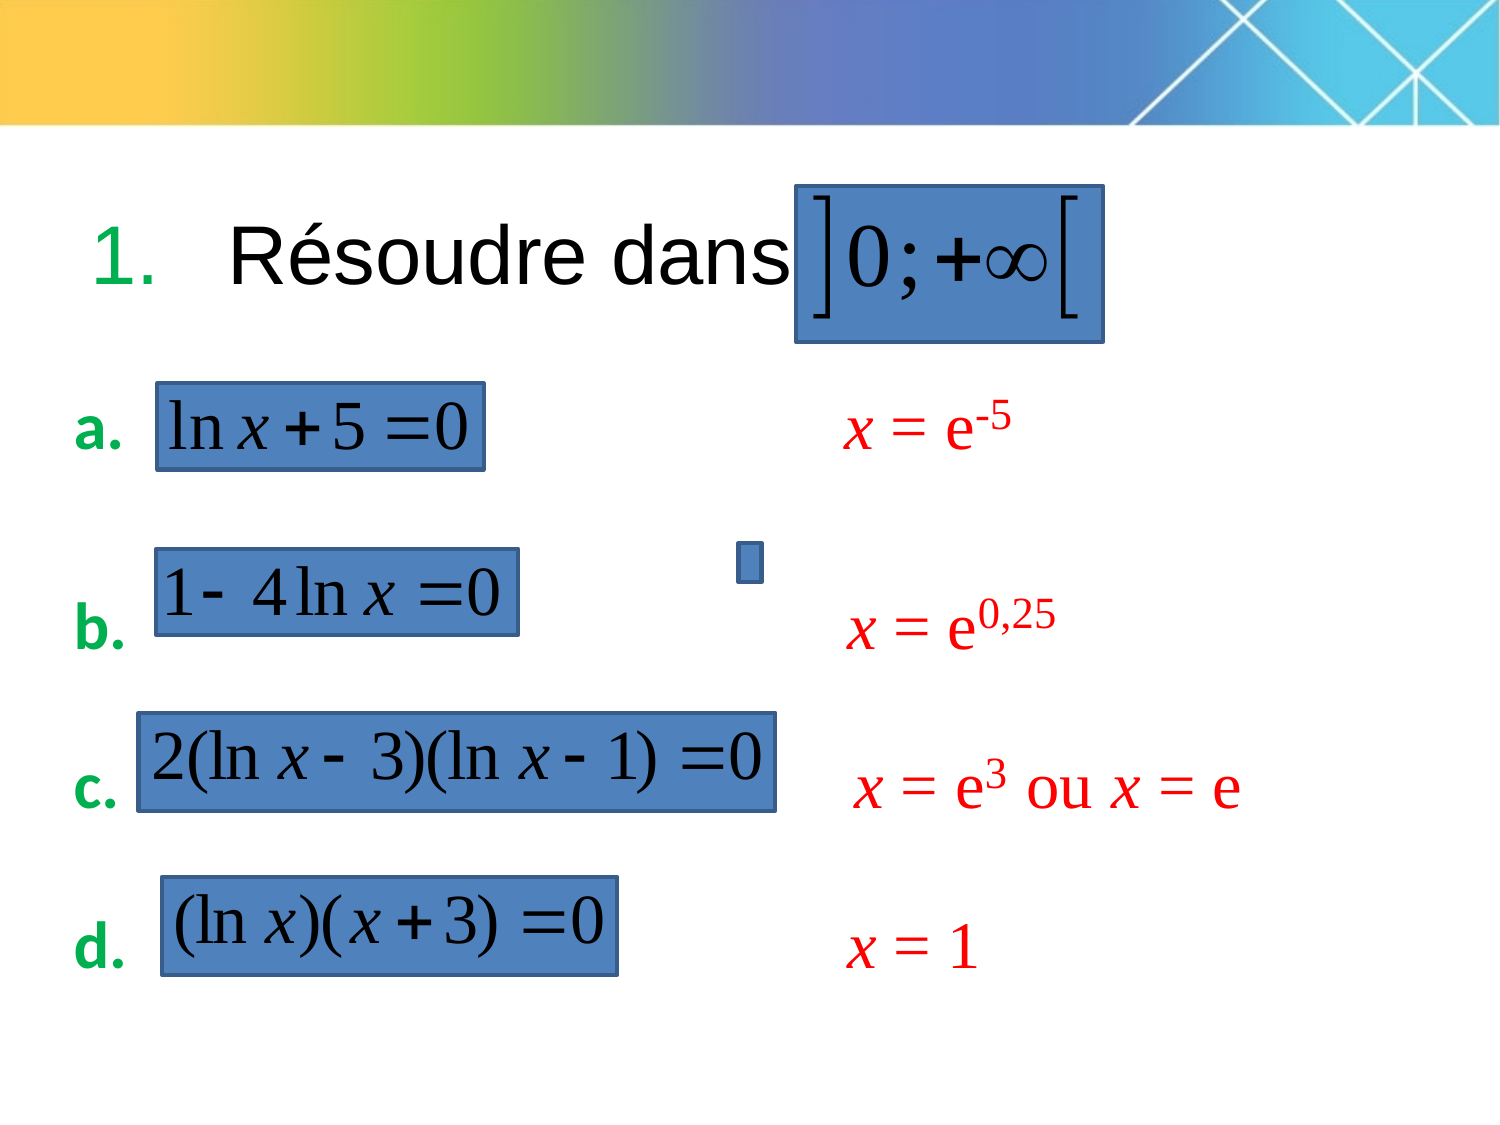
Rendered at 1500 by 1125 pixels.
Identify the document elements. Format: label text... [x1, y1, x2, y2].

text_box Résoudre dans [75, 164, 1500, 338]
chart [797, 188, 1101, 340]
chart [164, 878, 616, 973]
chart [159, 385, 482, 468]
chart [140, 714, 774, 809]
text_box a. x = e-5 b. x = e0,25 c. x = e3 ou x = e d. x = 1 [58, 375, 1442, 1017]
chart [158, 550, 516, 633]
chart [740, 544, 760, 581]
